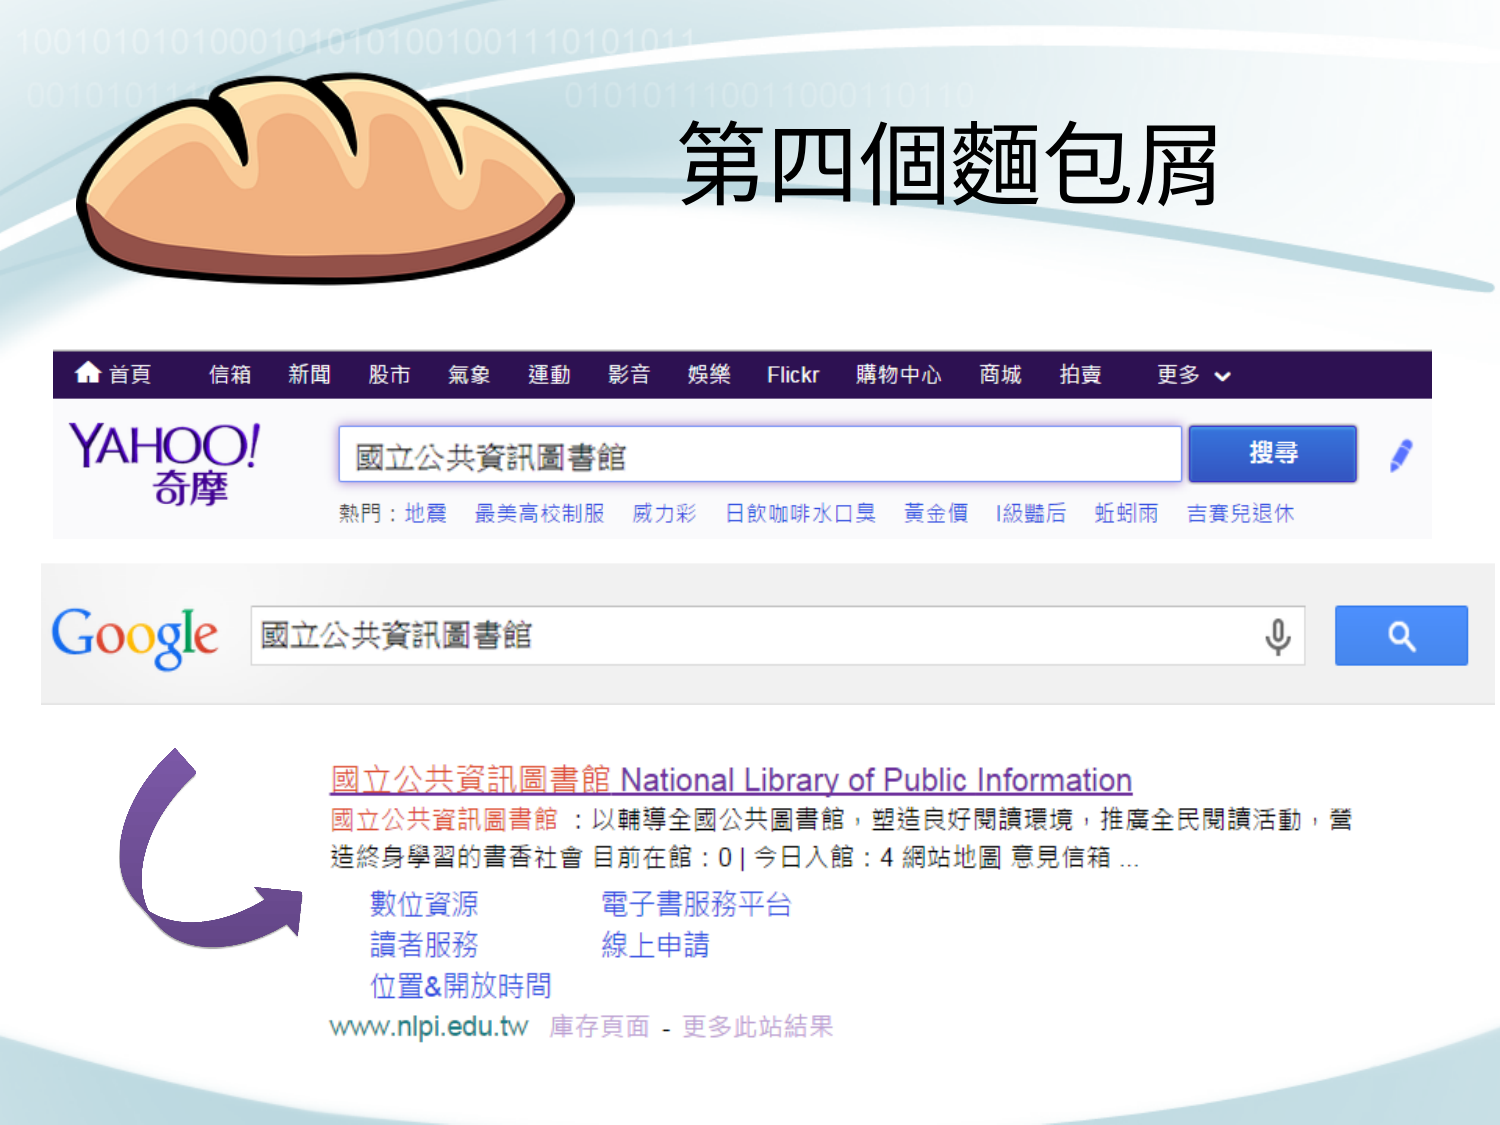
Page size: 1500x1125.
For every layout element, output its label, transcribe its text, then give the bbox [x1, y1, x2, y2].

title 第四個麵包屑 [631, 67, 1270, 256]
picture [76, 54, 575, 304]
text_box [119, 748, 303, 947]
picture [312, 727, 1374, 1044]
picture [53, 349, 1432, 539]
picture [41, 562, 1495, 705]
